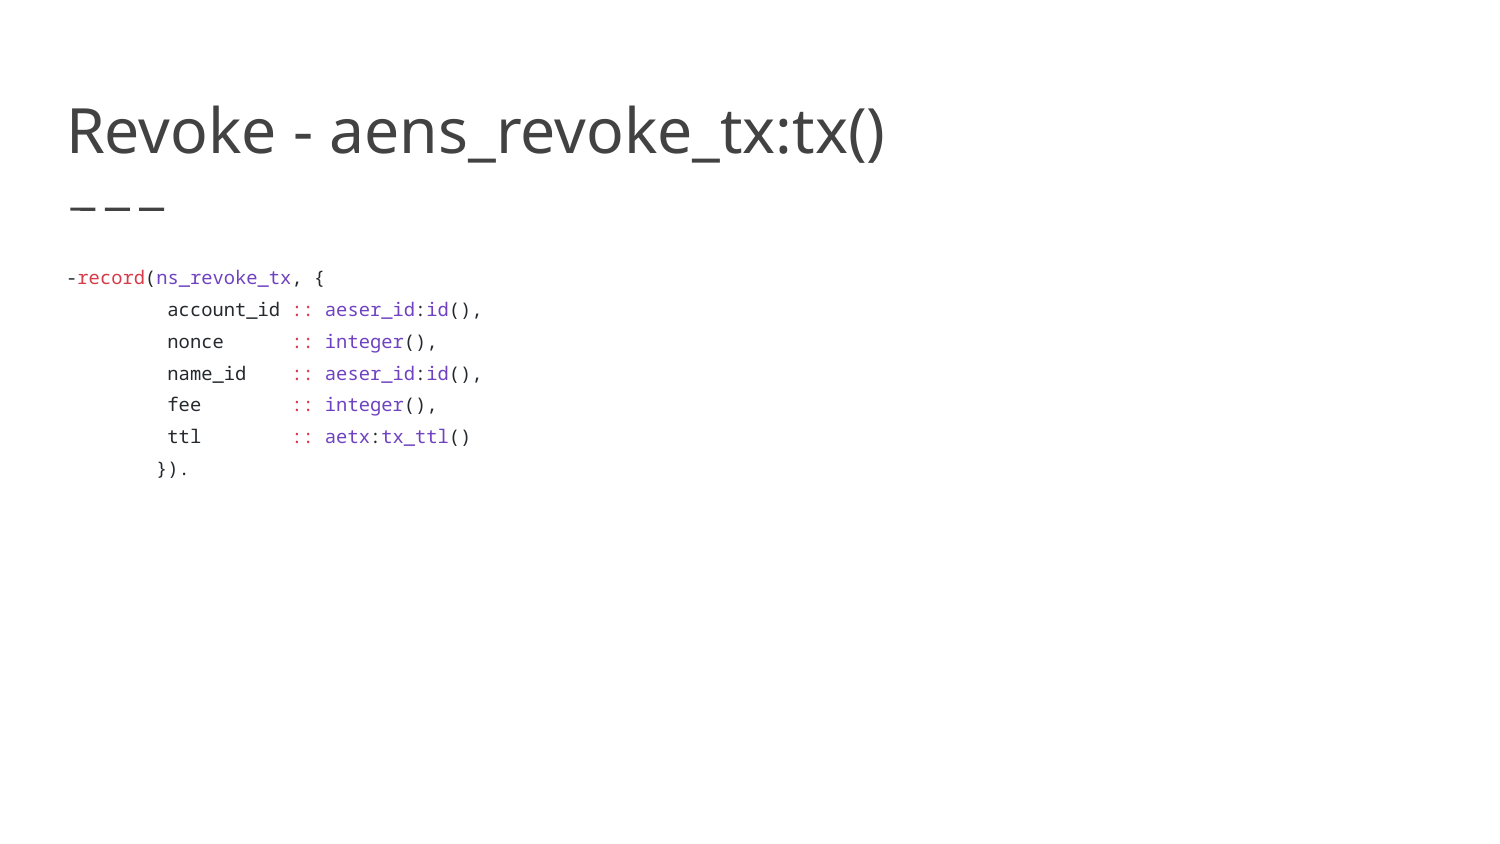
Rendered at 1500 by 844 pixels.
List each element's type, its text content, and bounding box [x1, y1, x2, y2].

list -record(ns_revoke_tx, { account_id :: aeser_id:id(), nonce :: integer(), name_id :: aeser_id:id(), fee :: integer(), ttl :: aetx:tx_ttl() }). [51, 240, 1449, 750]
title Revoke - aens_revoke_tx:tx() [51, 61, 1449, 182]
